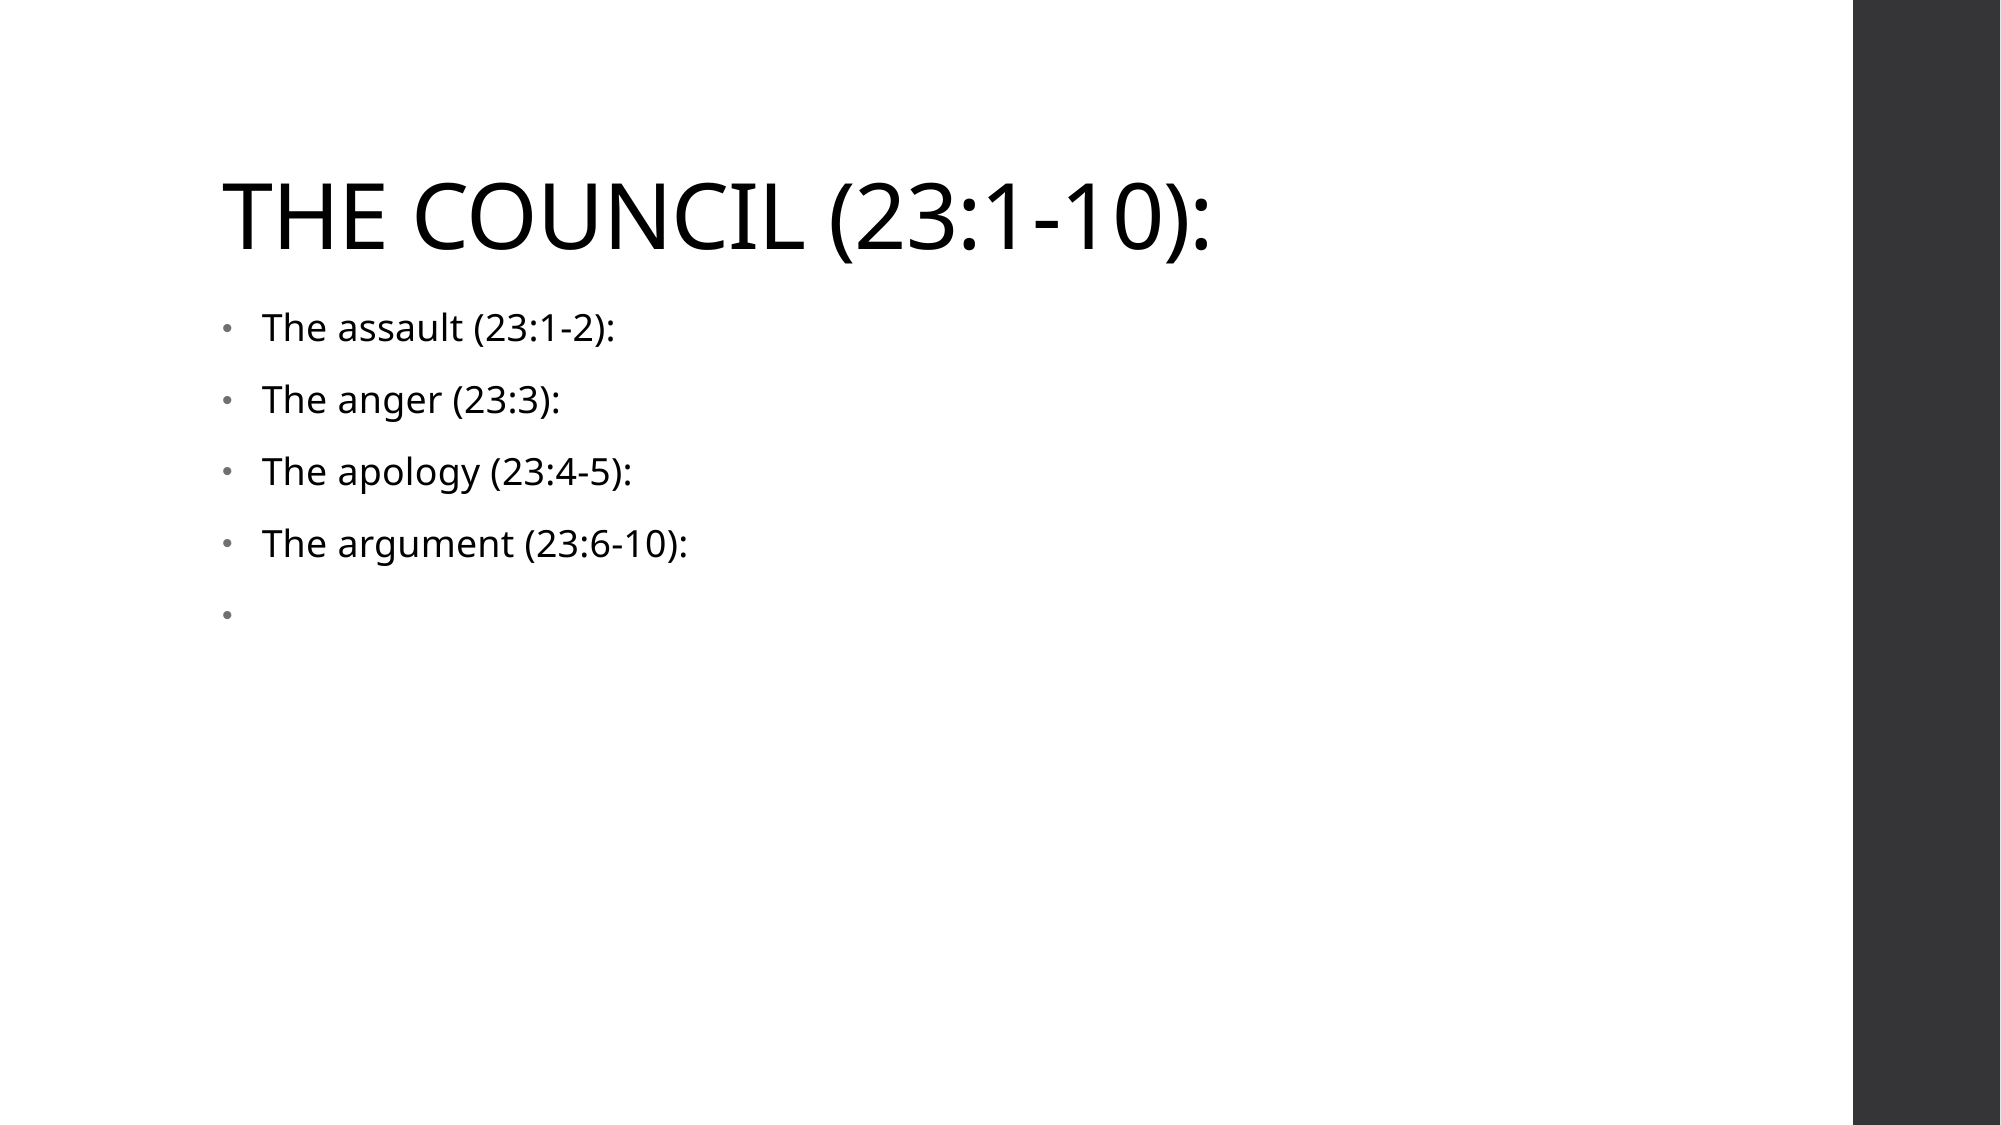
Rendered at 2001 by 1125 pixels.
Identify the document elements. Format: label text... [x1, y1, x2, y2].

title THE COUNCIL (23:1-10): [206, 60, 1797, 278]
list The assault (23:1-2): The anger (23:3): The apology (23:4-5): The argument (23:6-10): [206, 299, 1617, 1014]
